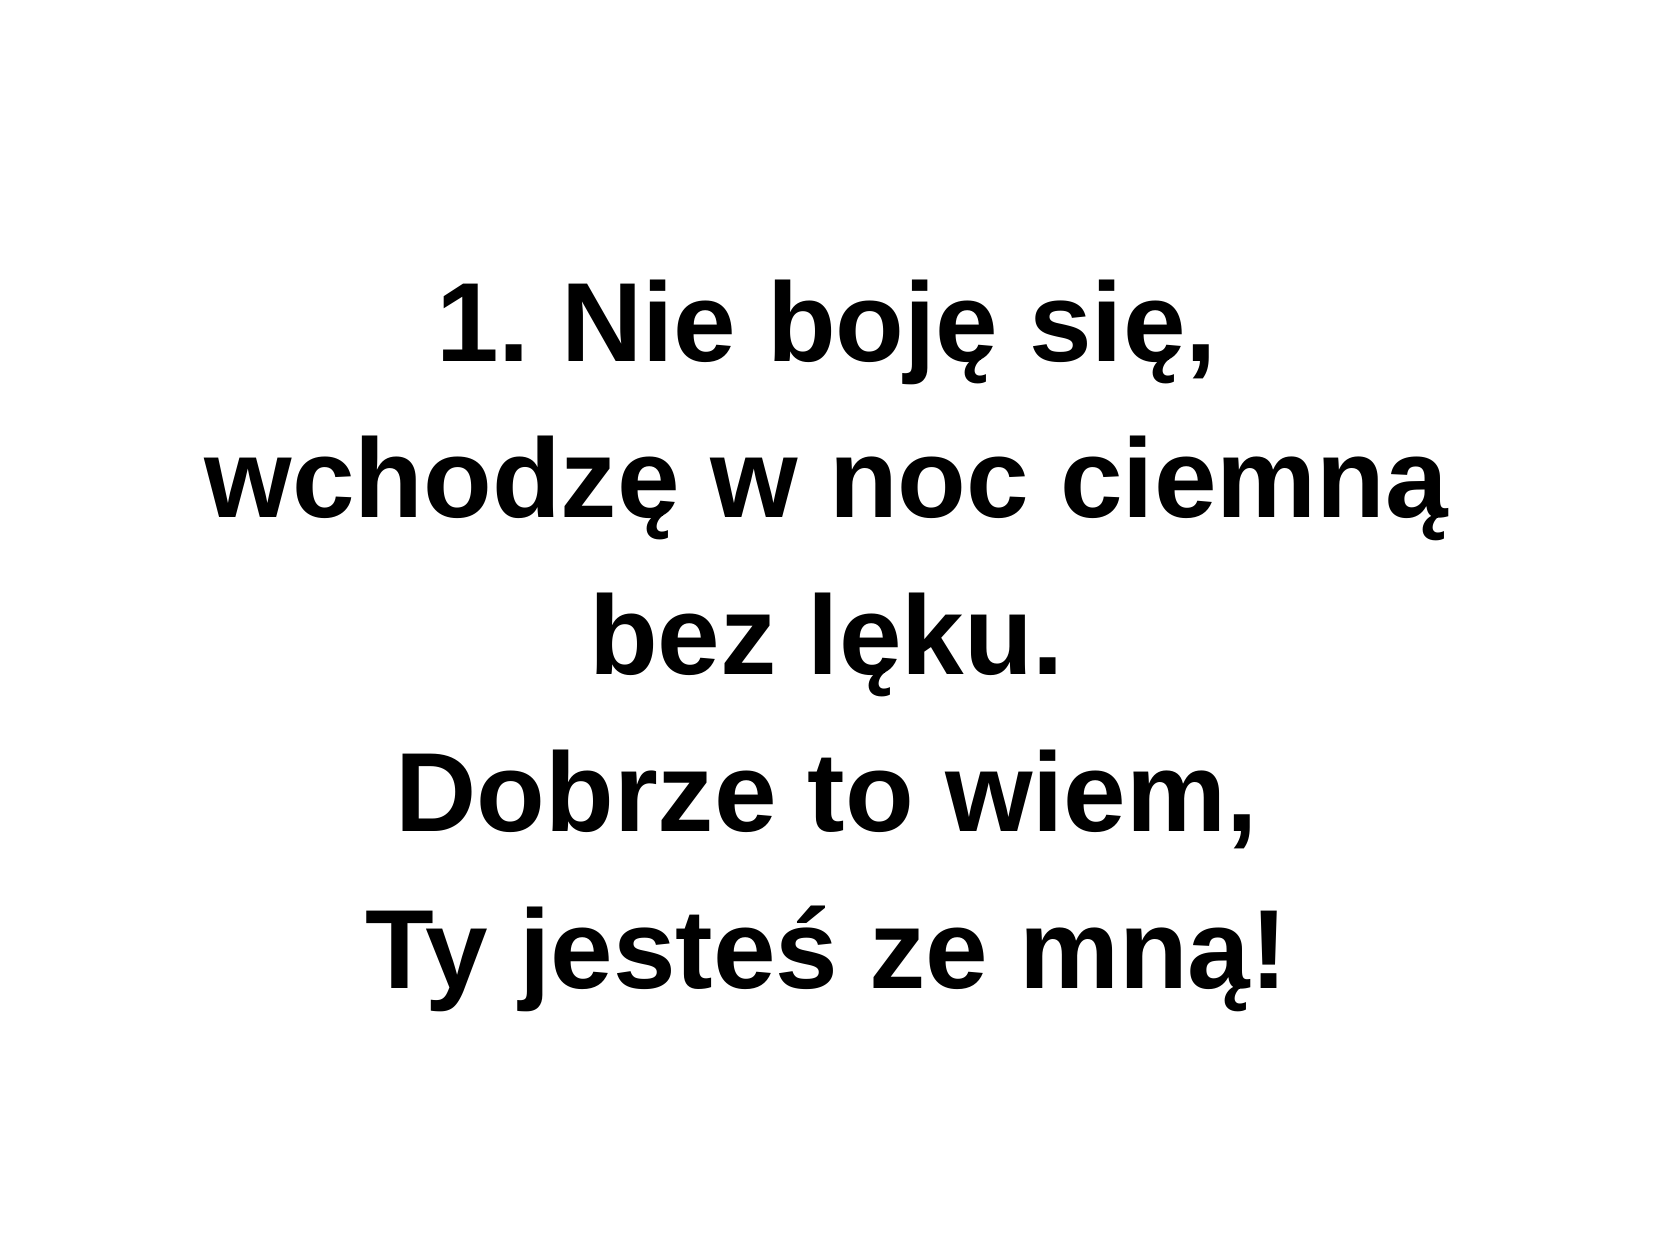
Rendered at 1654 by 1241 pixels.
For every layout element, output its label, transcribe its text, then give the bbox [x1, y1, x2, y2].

subtitle 1. Nie boję się, wchodzę w noc ciemną bez lęku. Dobrze to wiem, Ty jesteś ze mną! [0, 0, 1654, 1241]
